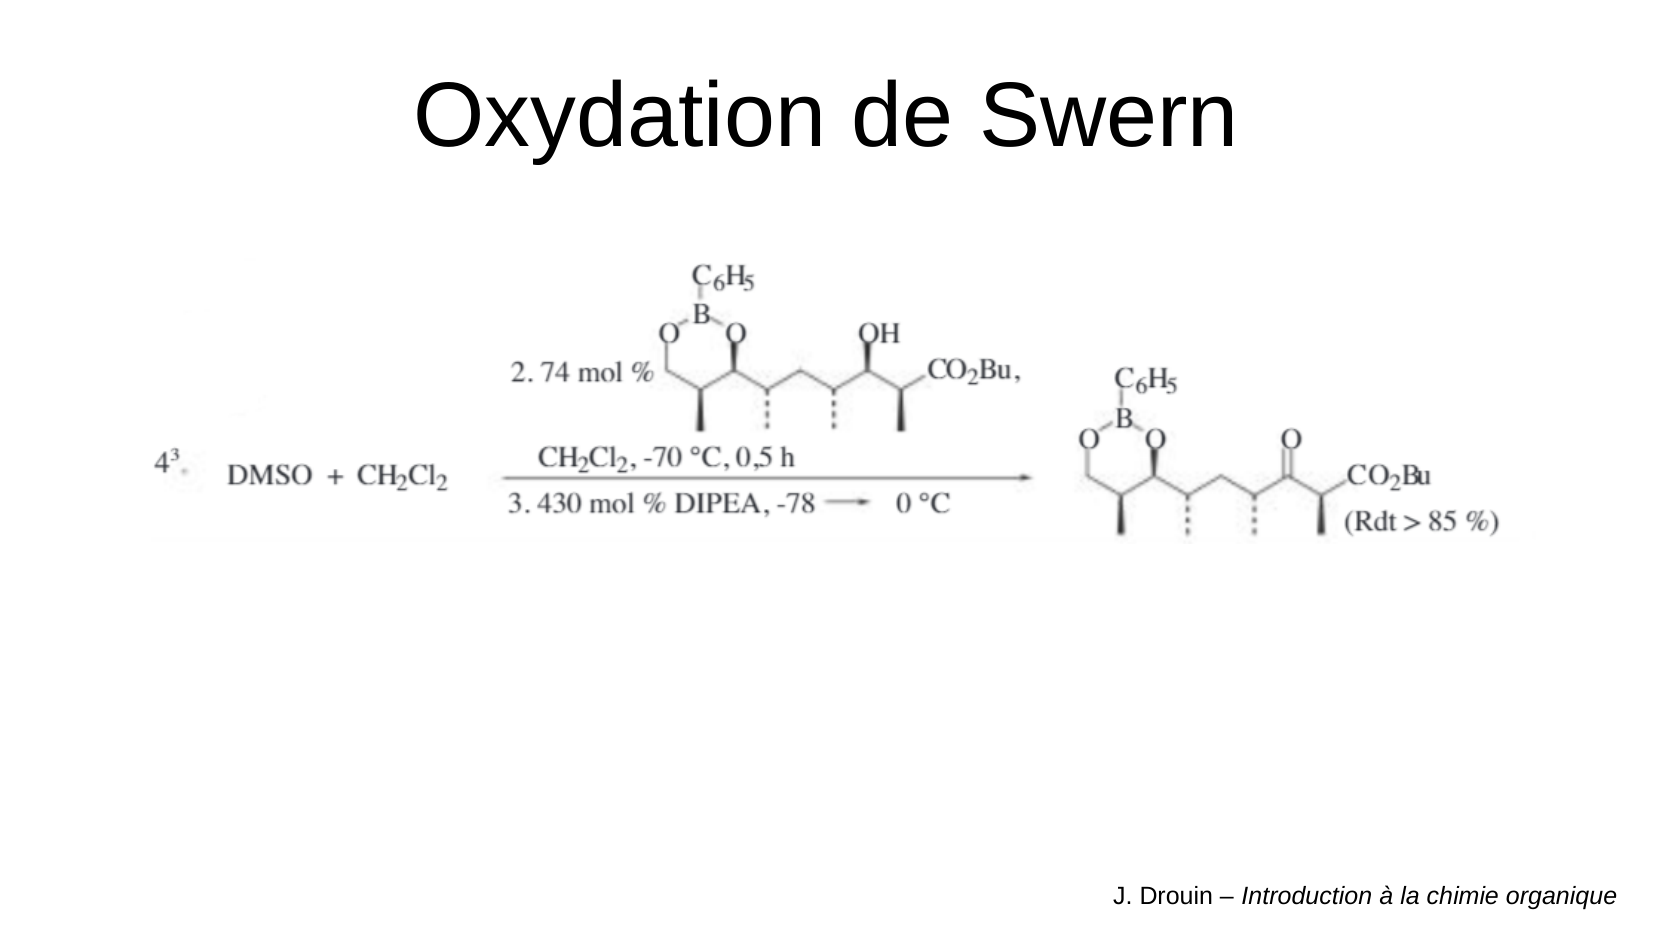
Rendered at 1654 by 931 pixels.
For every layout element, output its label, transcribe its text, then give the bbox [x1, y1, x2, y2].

title Oxydation de Swern [82, 37, 1571, 193]
text_box J. Drouin – Introduction à la chimie organique [1098, 874, 1654, 917]
picture [82, 231, 1536, 544]
